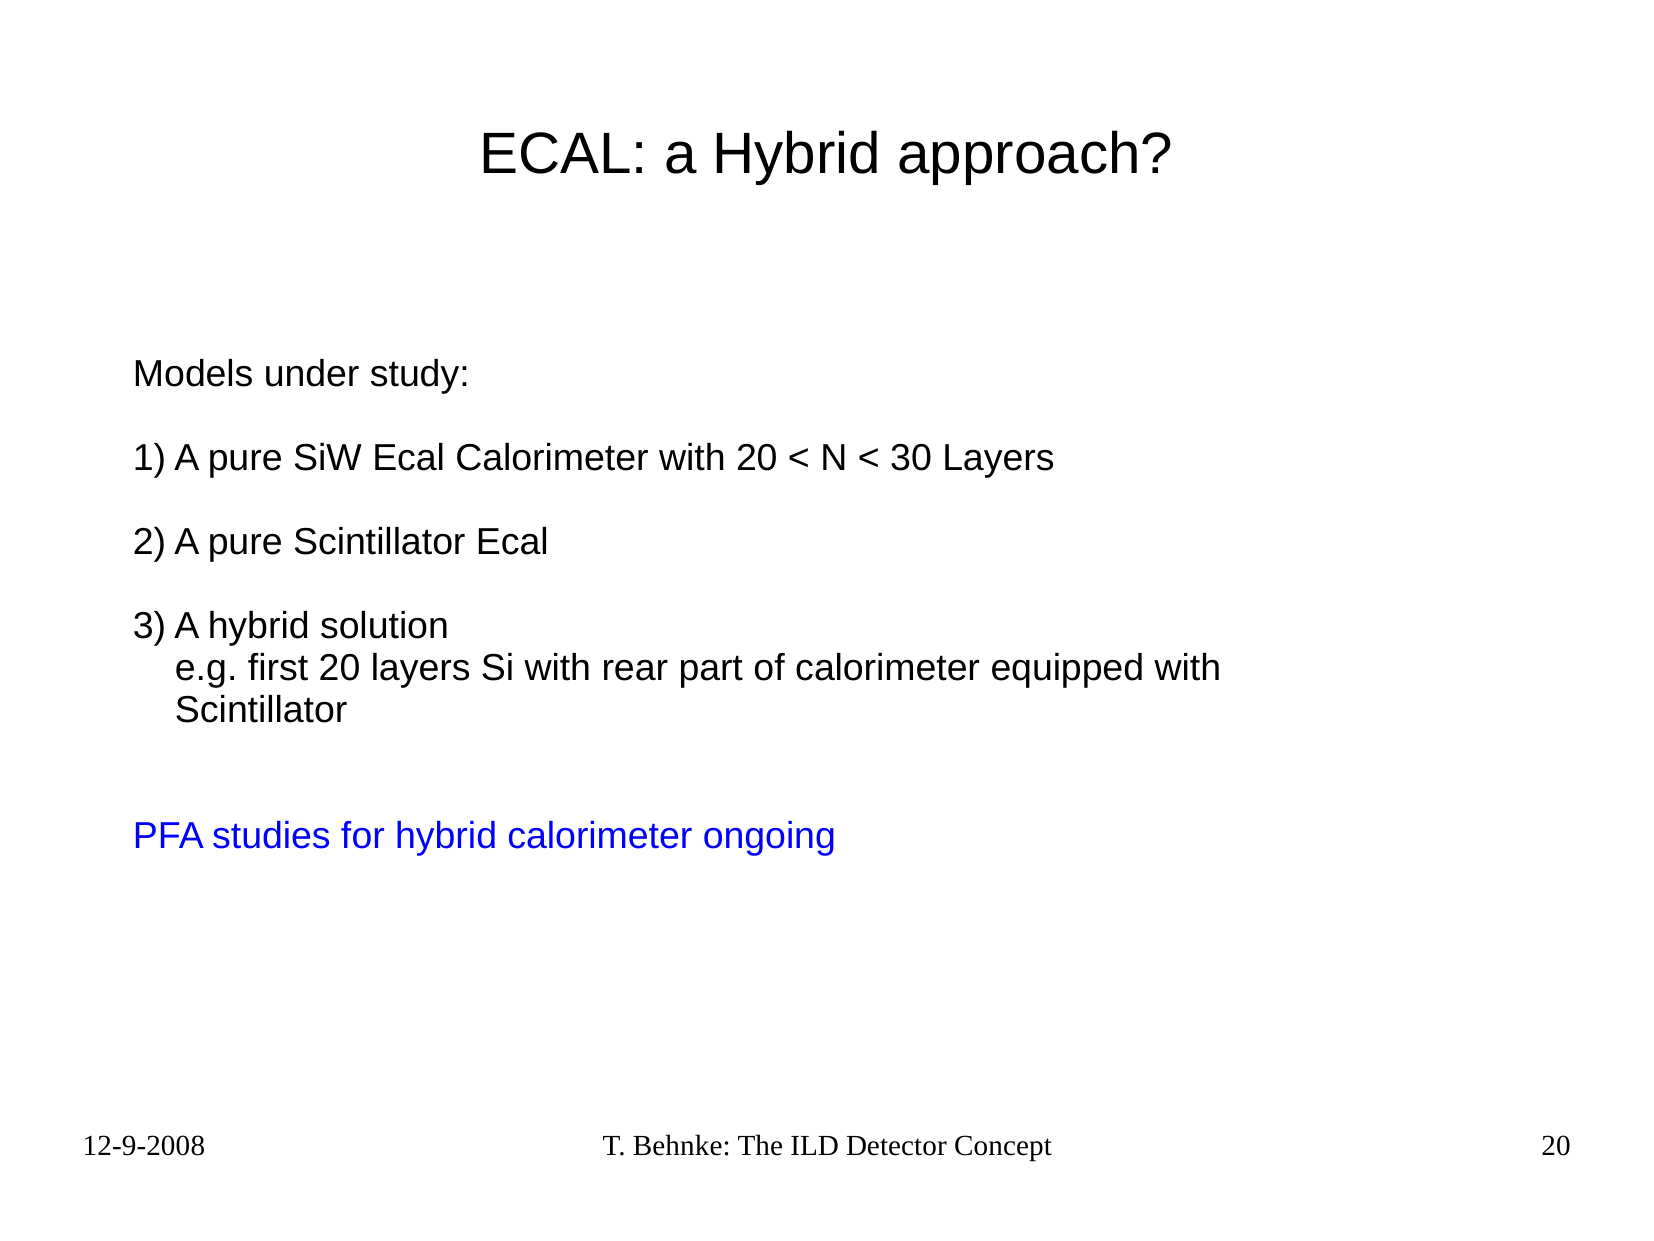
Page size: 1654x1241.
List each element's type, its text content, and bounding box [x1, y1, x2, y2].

title ECAL: a Hybrid approach? [82, 49, 1571, 257]
text_box Models under study: 1) A pure SiW Ecal Calorimeter with 20 < N < 30 Layers 2) A pure Scintillator Ecal 3) A hybrid solution e.g. first 20 layers Si with rear part of calorimeter equipped with Scintillator PFA studies for hybrid calorimeter ongoing [118, 344, 1235, 865]
